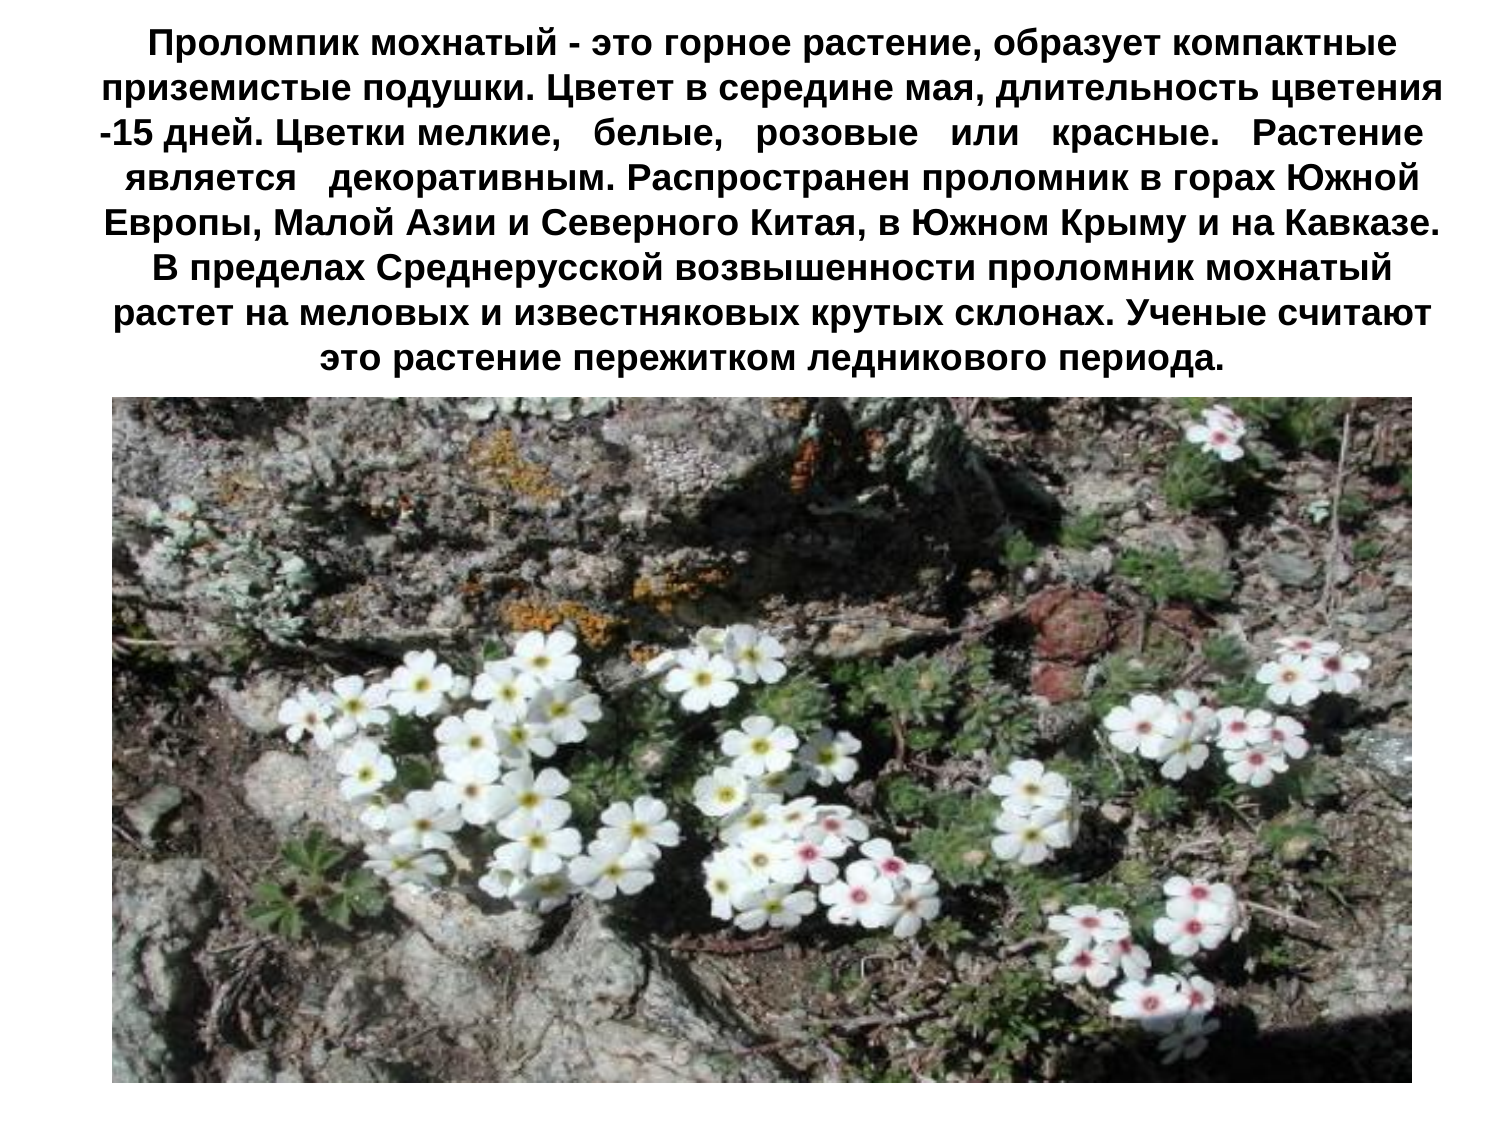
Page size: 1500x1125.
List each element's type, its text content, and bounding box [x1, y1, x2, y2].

picture [112, 397, 1412, 1083]
title Проломпик мохнатый - это горное растение, образует компактные приземистые подушки. Цветет в середине мая, длительность цветения -15 дней. Цветки мелкие, белые, розовые или красные. Растение является декоративным. Распространен проломник в горах Южной Европы, Малой Азии и Северного Китая, в Южном Крыму и на Кавказе. В пределах Среднерусской возвышенности проломник мохнатый растет на меловых и известняковых крутых склонах. Ученые считают это растение пережитком ледникового периода. [75, 9, 1471, 386]
